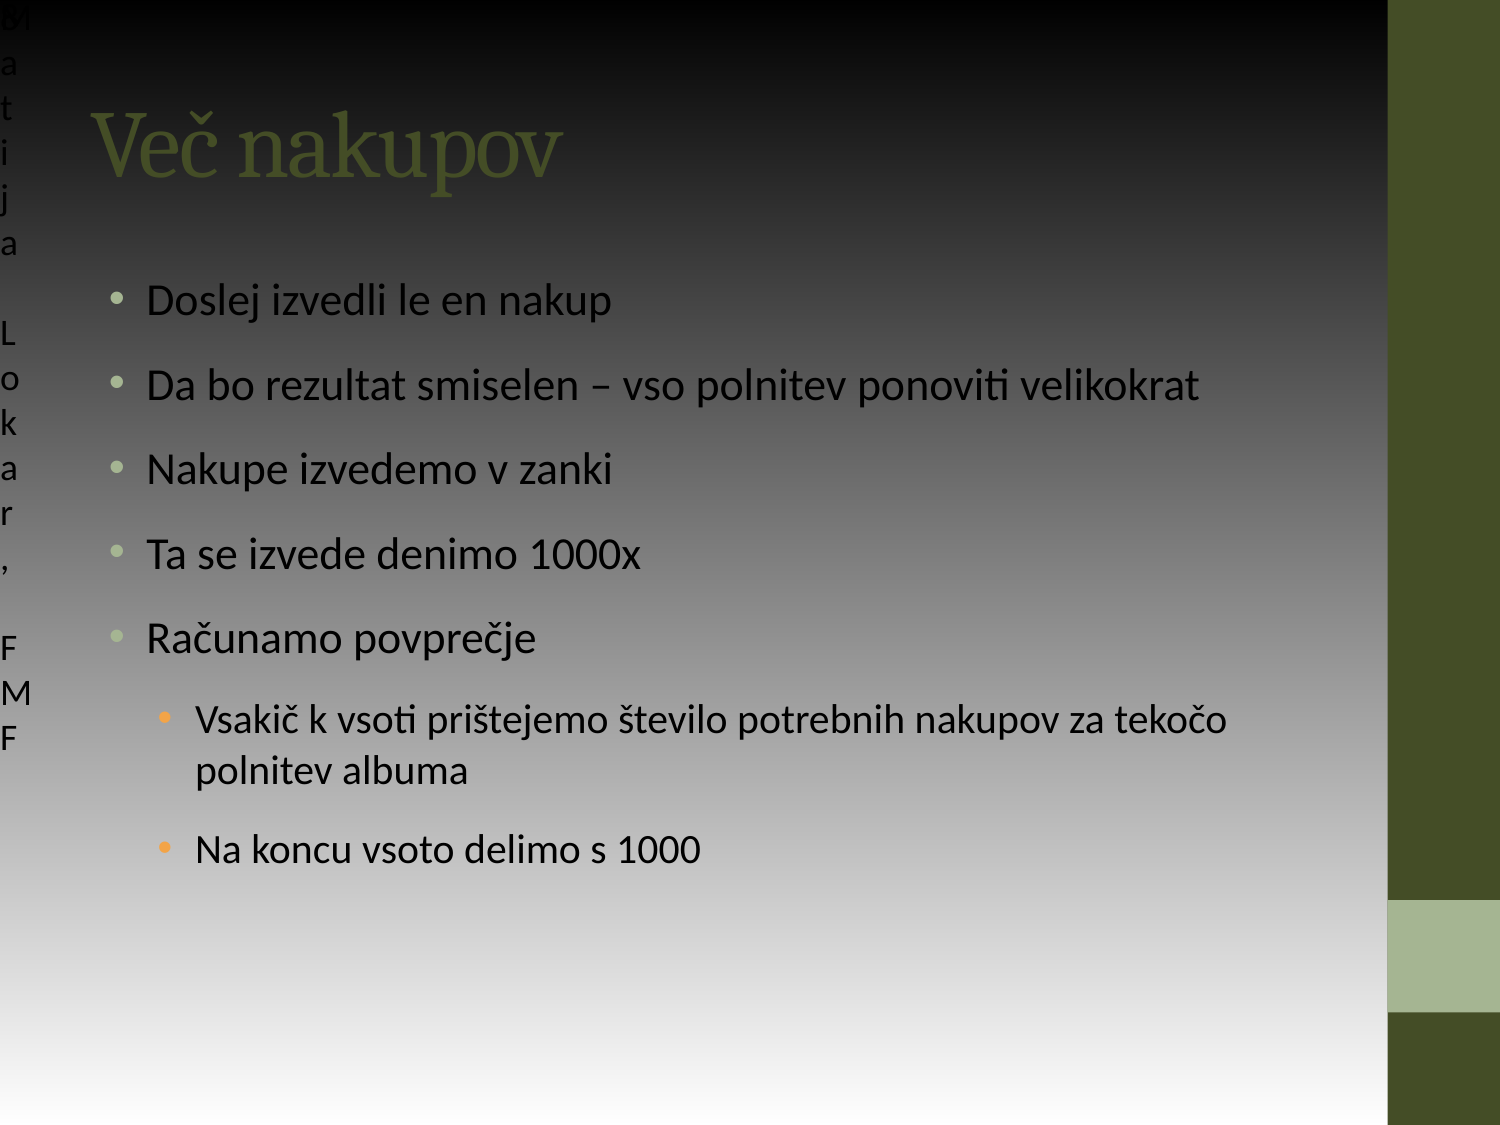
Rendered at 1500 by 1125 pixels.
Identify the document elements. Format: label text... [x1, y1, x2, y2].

title Več nakupov [75, 45, 1325, 233]
list Doslej izvedli le en nakup Da bo rezultat smiselen – vso polnitev ponoviti velikokrat Nakupe izvedemo v zanki Ta se izvede denimo 1000x Računamo povprečje Vsakič k vsoti prištejemo število potrebnih nakupov za tekočo polnitev albuma Na koncu vsoto delimo s 1000 [75, 262, 1325, 1050]
